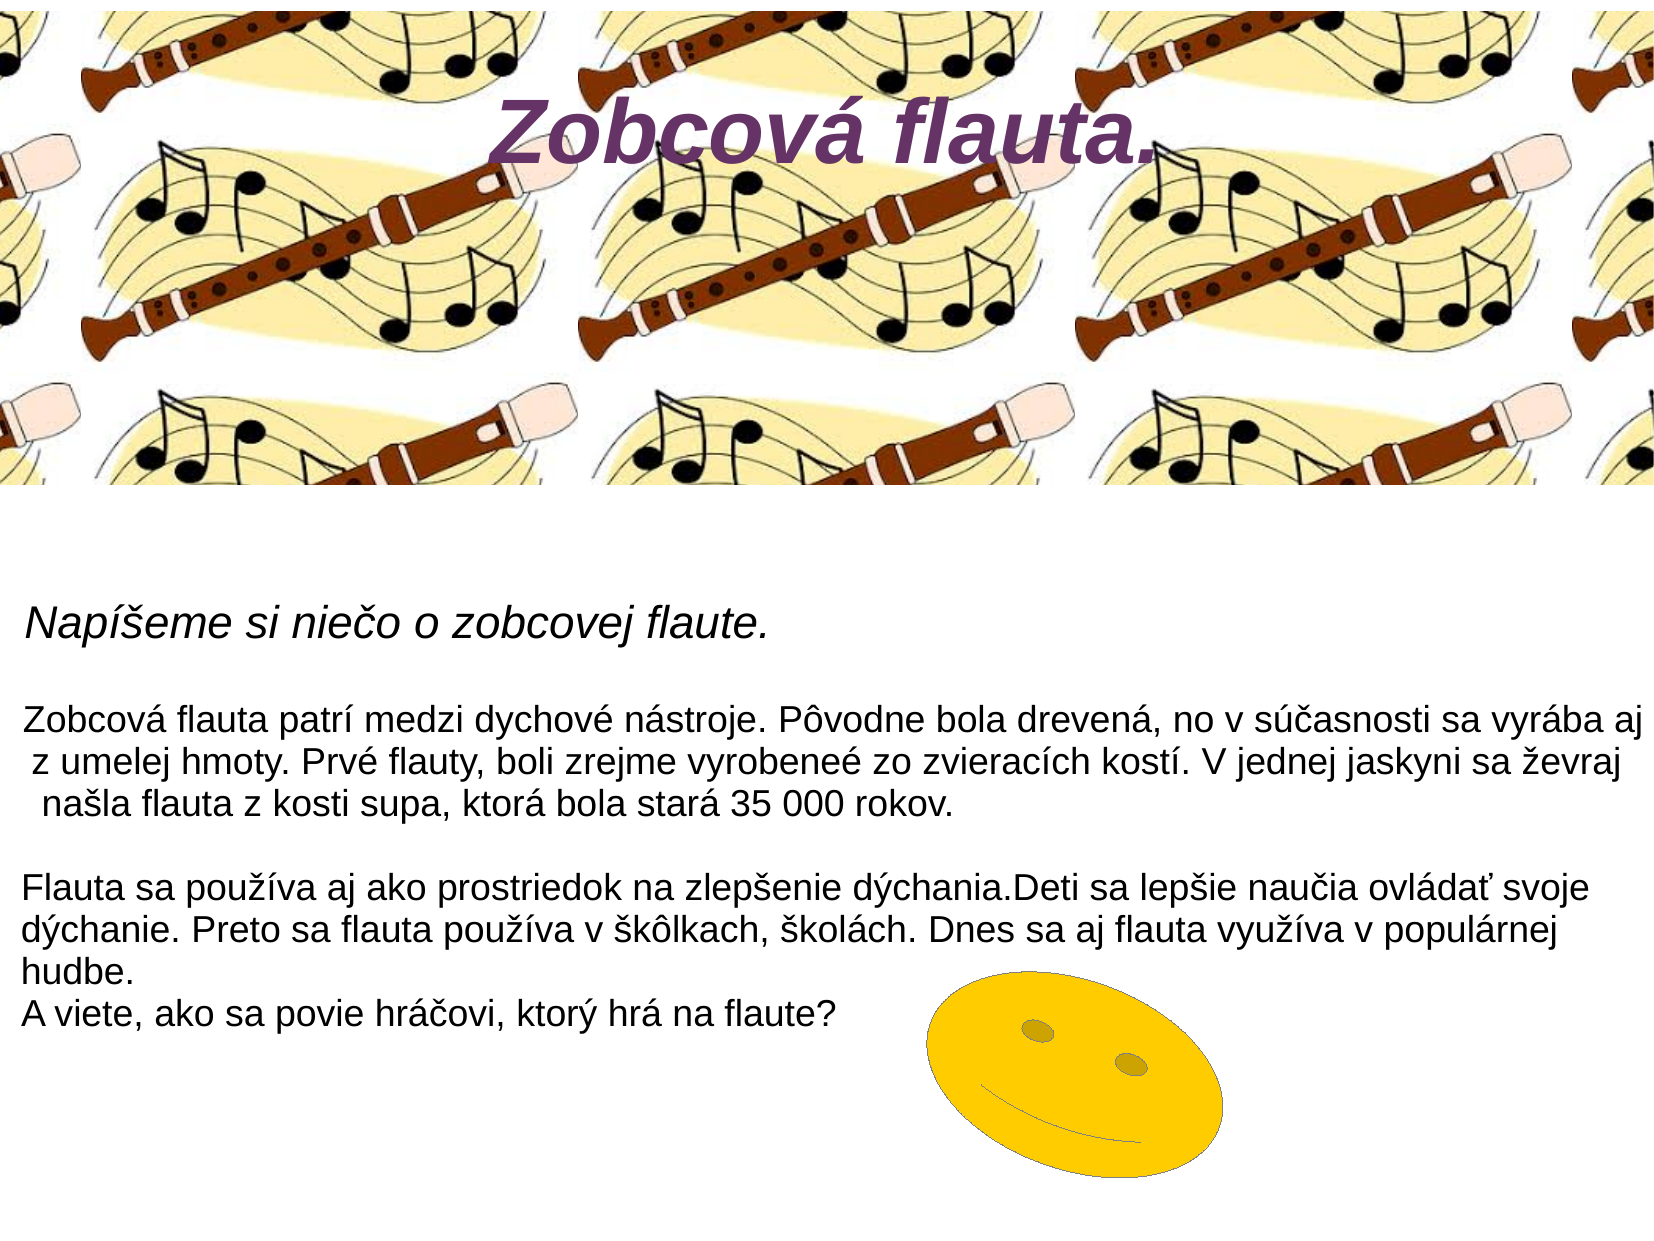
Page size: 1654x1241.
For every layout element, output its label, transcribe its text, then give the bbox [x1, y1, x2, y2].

text_box [926, 971, 1223, 1178]
title Zobcová flauta. [0, 11, 1654, 484]
subtitle Napíšeme si niečo o zobcovej flaute. Zobcová flauta patrí medzi dychové nástroje. Pôvodne bola drevená, no v súčasnosti sa vyrába aj z umelej hmoty. Prvé flauty, boli zrejme vyrobeneé zo zvieracích kostí. V jednej jaskyni sa ževraj našla flauta z kosti supa, ktorá bola stará 35 000 rokov. Flauta sa používa aj ako prostriedok na zlepšenie dýchania.Deti sa lepšie naučia ovládať svoje dýchanie. Preto sa flauta používa v škôlkach, školách. Dnes sa aj flauta využíva v populárnej hudbe. A viete, ako sa povie hráčovi, ktorý hrá na flaute? [0, 484, 1654, 1241]
